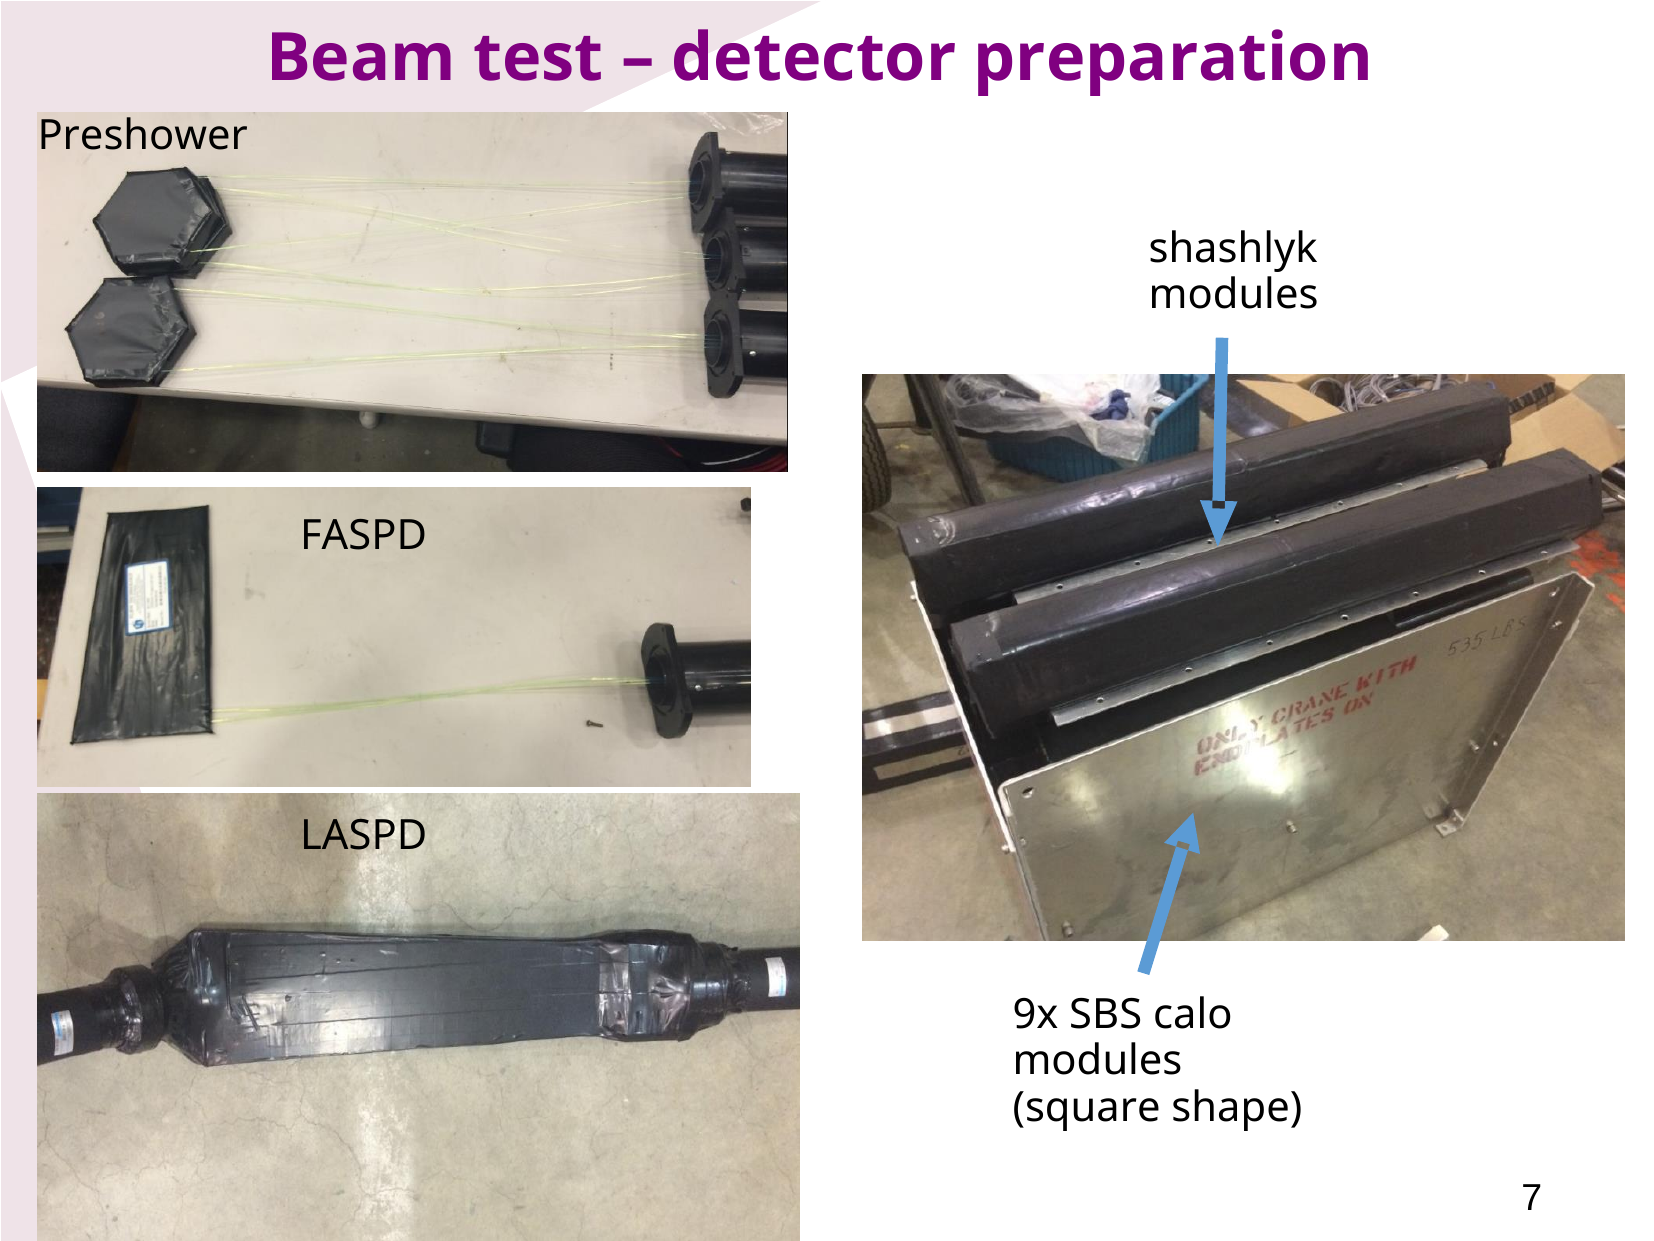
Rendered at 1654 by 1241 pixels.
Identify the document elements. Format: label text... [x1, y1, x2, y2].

picture [862, 374, 1625, 941]
text_box [1199, 337, 1238, 547]
picture [37, 793, 800, 1241]
picture [1177, 841, 1189, 849]
text_box FASPD [300, 512, 526, 563]
text_box LASPD [300, 812, 526, 863]
text_box [1137, 812, 1201, 976]
text_box shashlyk modules [1148, 225, 1351, 322]
text_box 9x SBS calo modules (square shape) [1012, 991, 1313, 1163]
picture [1213, 501, 1224, 508]
picture [37, 113, 788, 472]
title Beam test – detector preparation [68, 13, 1571, 113]
text_box Preshower [37, 112, 263, 163]
picture [37, 487, 751, 787]
